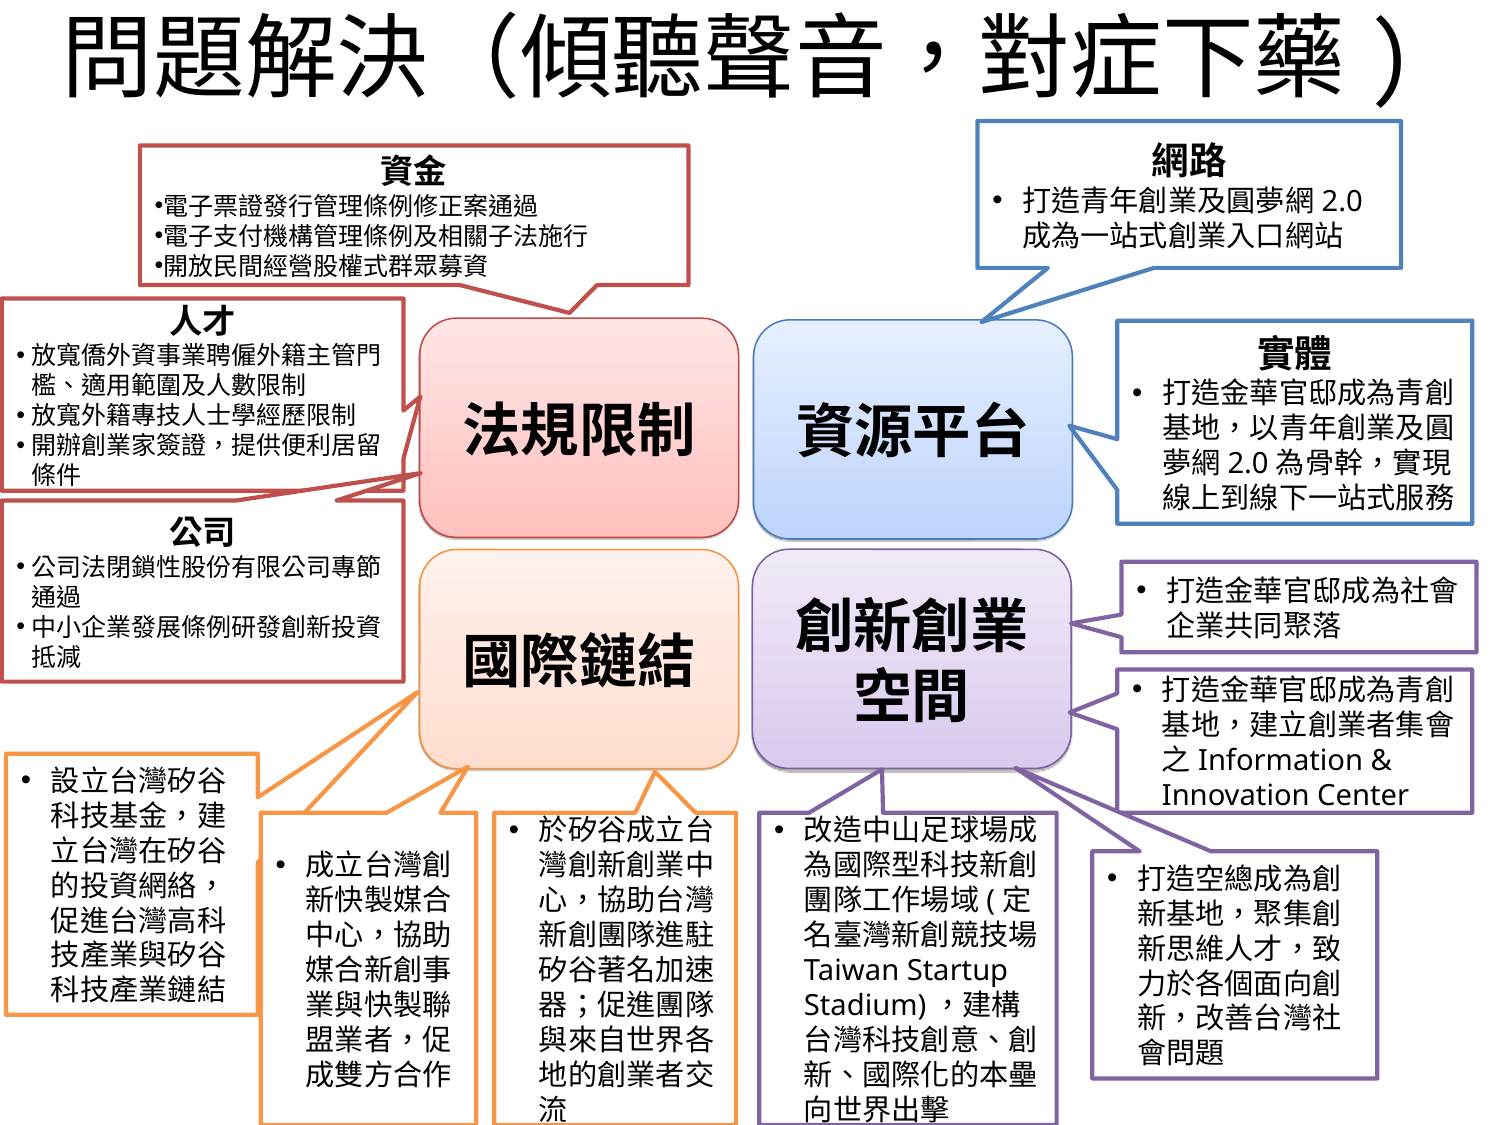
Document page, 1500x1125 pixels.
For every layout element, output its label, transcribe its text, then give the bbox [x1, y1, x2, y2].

text_box 資金 電子票證發行管理條例修正案通過 電子支付機構管理條例及相關子法施行 開放民間經營股權式群眾募資 [139, 145, 689, 313]
text_box 人才 放寬僑外資事業聘僱外籍主管門檻、適用範圍及人數限制 放寬外籍專技人士學經歷限制 開辦創業家簽證，提供便利居留條件 [1, 298, 421, 491]
text_box 打造金華官邸成為社會企業共同聚落 [1071, 561, 1477, 653]
text_box 國際鏈結 [419, 549, 739, 769]
text_box 設立台灣矽谷科技基金，建立台灣在矽谷的投資網絡，促進台灣高科技產業與矽谷科技產業鏈結 [6, 692, 418, 1015]
text_box 法規限制 [419, 318, 739, 538]
text_box 打造空總成為創新基地，聚集創新思維人才，致力於各個面向創新，改善台灣社會問題 [1015, 767, 1378, 1079]
text_box 改造中山足球場成為國際型科技新創團隊工作場域(定名臺灣新創競技場Taiwan Startup Stadium)，建構台灣科技創意、創新、國際化的本壘向世界出擊 [759, 769, 1057, 1125]
text_box 實體 打造金華官邸成為青創基地，以青年創業及圓夢網2.0為骨幹，實現線上到線下一站式服務 [1069, 320, 1473, 524]
text_box 於矽谷成立台灣創新創業中心，協助台灣新創團隊進駐矽谷著名加速器；促進團隊與來自世界各地的創業者交流 [494, 771, 737, 1125]
text_box 成立台灣創新快製媒合中心，協助媒合新創事業與快製聯盟業者，促成雙方合作 [260, 766, 477, 1125]
title 問題解決（傾聽聲音，對症下藥) [0, 0, 1477, 148]
text_box 創新創業空間 [752, 549, 1072, 769]
text_box 公司 公司法閉鎖性股份有限公司專節通過 中小企業發展條例研發創新投資抵減 [1, 473, 421, 682]
text_box 資源平台 [753, 319, 1073, 539]
text_box 網路 打造青年創業及圓夢網2.0成為一站式創業入口網站 [977, 120, 1401, 323]
text_box 打造金華官邸成為青創基地，建立創業者集會之Information & Innovation Center [1069, 669, 1473, 813]
